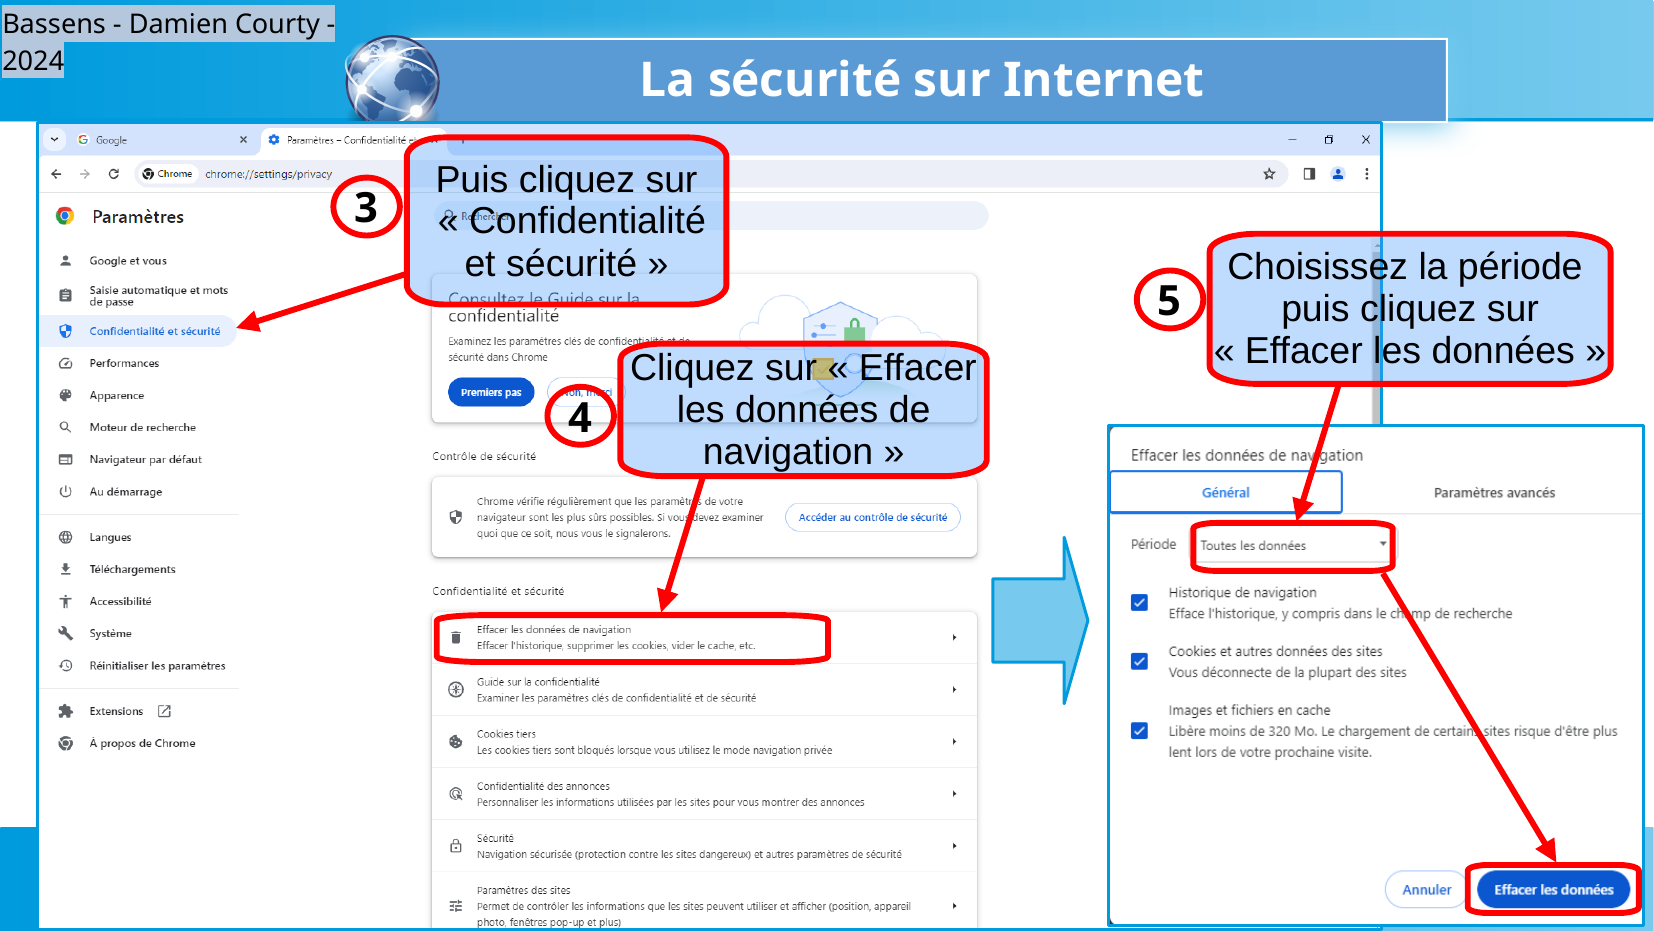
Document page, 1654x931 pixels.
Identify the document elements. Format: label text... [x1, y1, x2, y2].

text_box [992, 537, 1088, 704]
text_box [1193, 522, 1393, 571]
text_box 5 [1136, 270, 1204, 329]
text_box Cliquez sur « Effacer les données de navigation » [620, 343, 987, 477]
text_box Bassens - Damien Courty - 2024 [0, 0, 413, 45]
picture [40, 125, 1383, 927]
picture [1331, 384, 1383, 423]
picture [1111, 428, 1641, 923]
text_box Choisissez la période puis cliquez sur « Effacer les données » [1209, 233, 1611, 384]
text_box [436, 615, 829, 663]
text_box 3 [333, 177, 400, 236]
picture [341, 35, 443, 120]
text_box Puis cliquez sur « Confidentialité et sécurité » [406, 137, 727, 305]
text_box 4 [547, 386, 614, 445]
text_box La sécurité sur Internet [443, 38, 1447, 123]
text_box [1467, 864, 1639, 913]
